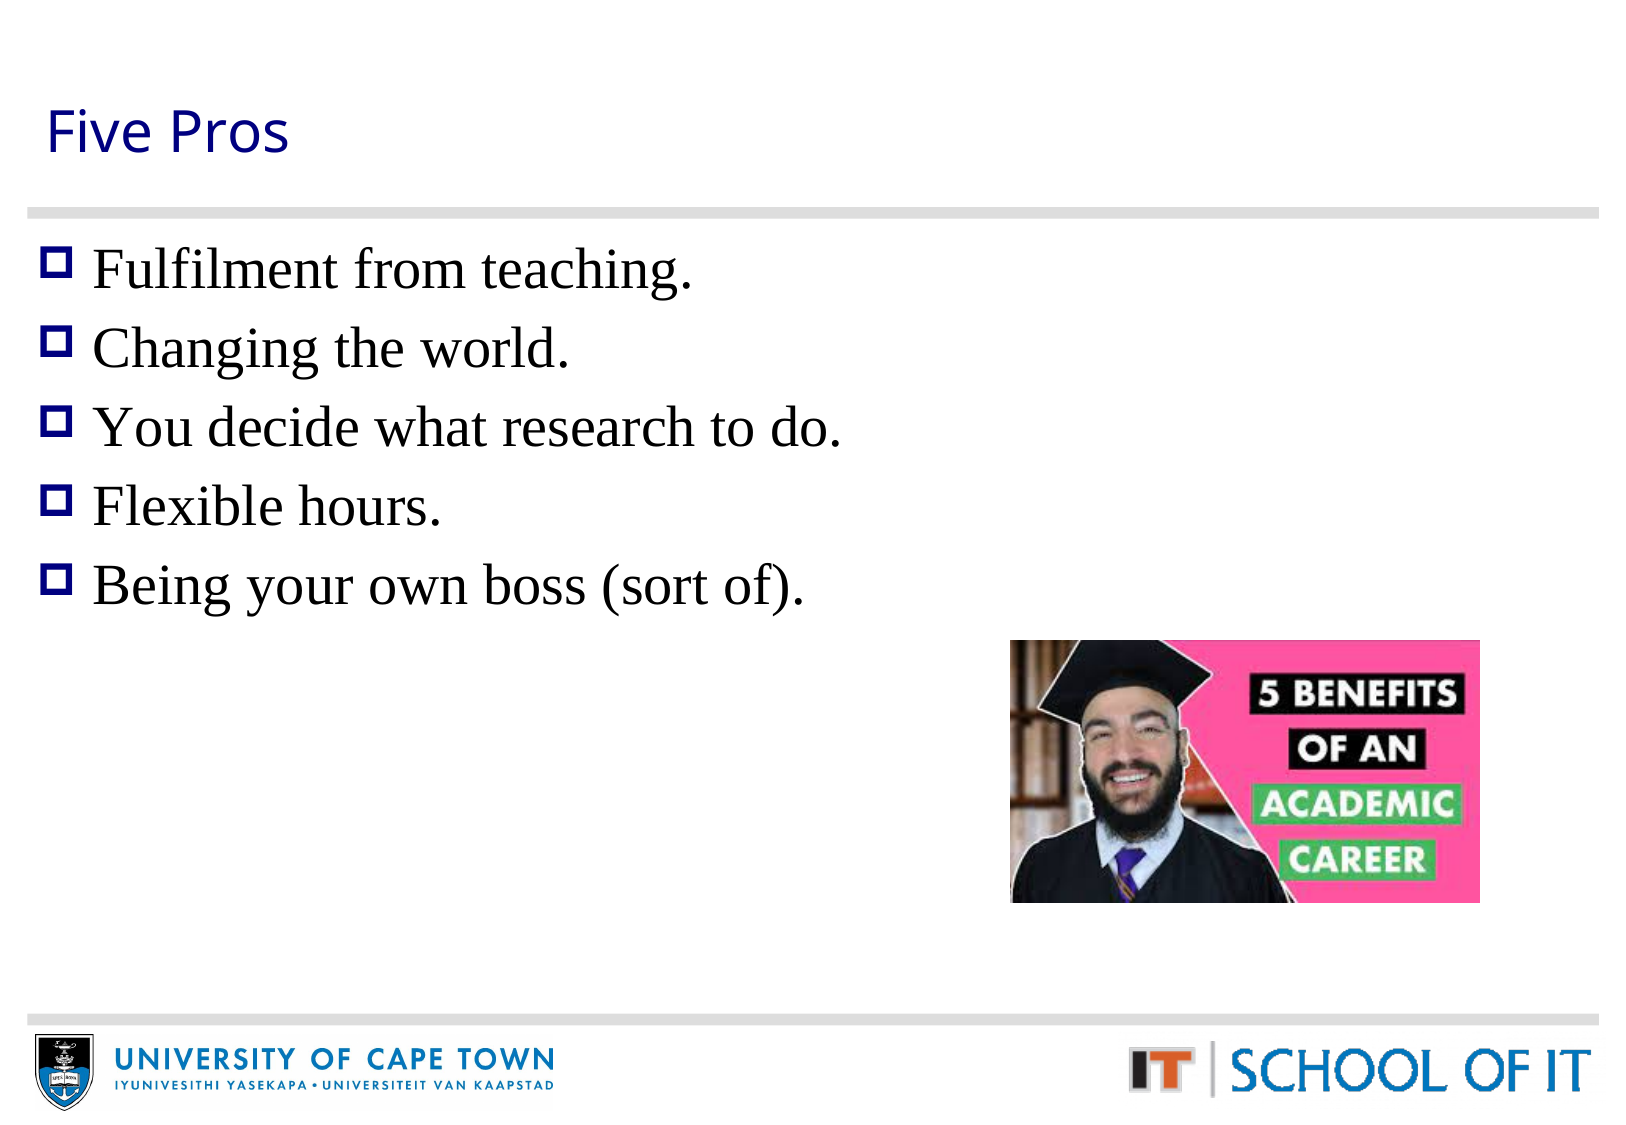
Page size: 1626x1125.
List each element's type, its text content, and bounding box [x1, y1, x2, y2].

picture [35, 1034, 553, 1111]
picture [1010, 640, 1480, 903]
picture [1118, 1030, 1606, 1109]
title Five Pros [45, 66, 1583, 194]
list Fulfilment from teaching. Changing the world. You decide what research to do. Flexible hours. Being your own boss (sort of). [36, 236, 1579, 998]
